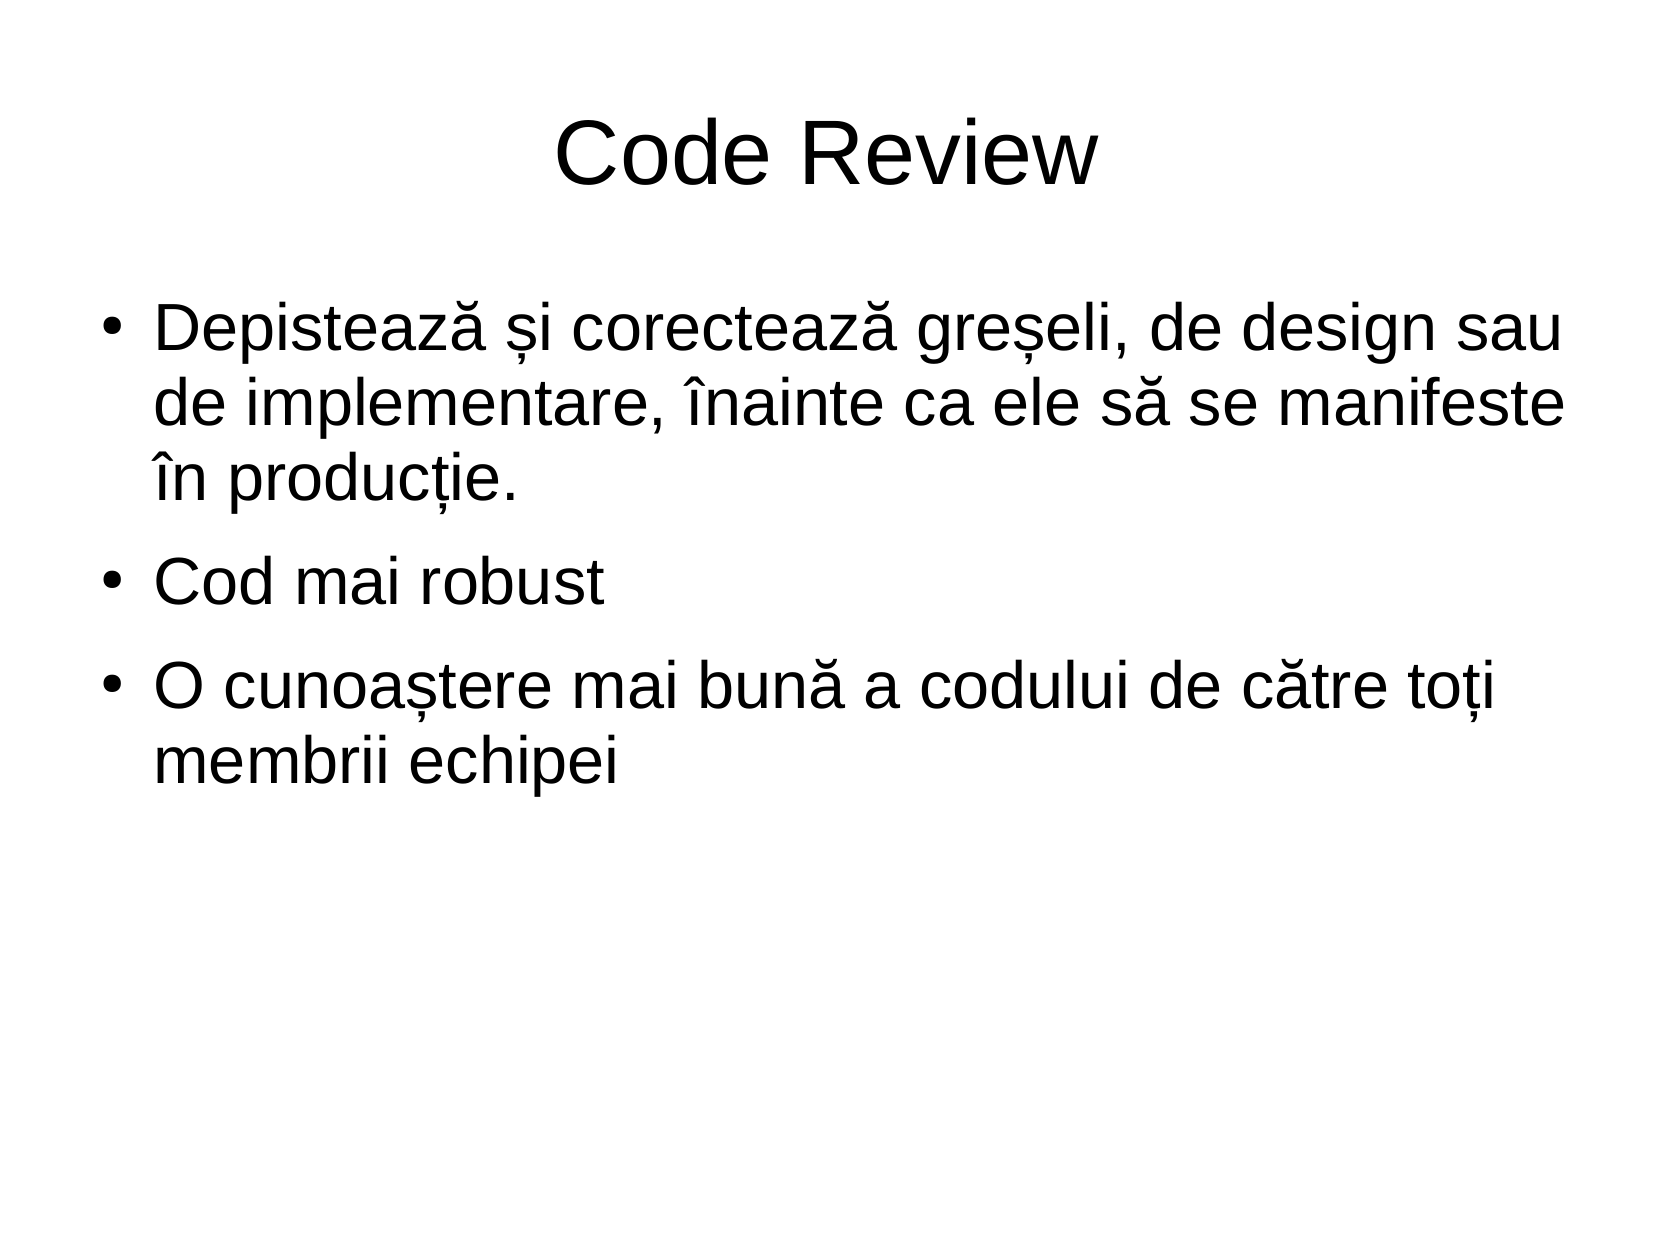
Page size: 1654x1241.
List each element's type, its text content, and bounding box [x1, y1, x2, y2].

list Depistează și corectează greșeli, de design sau de implementare, înainte ca ele să se manifeste în producție. Cod mai robust O cunoaștere mai bună a codului de către toți membrii echipei [82, 290, 1571, 1109]
title Code Review [82, 56, 1571, 250]
